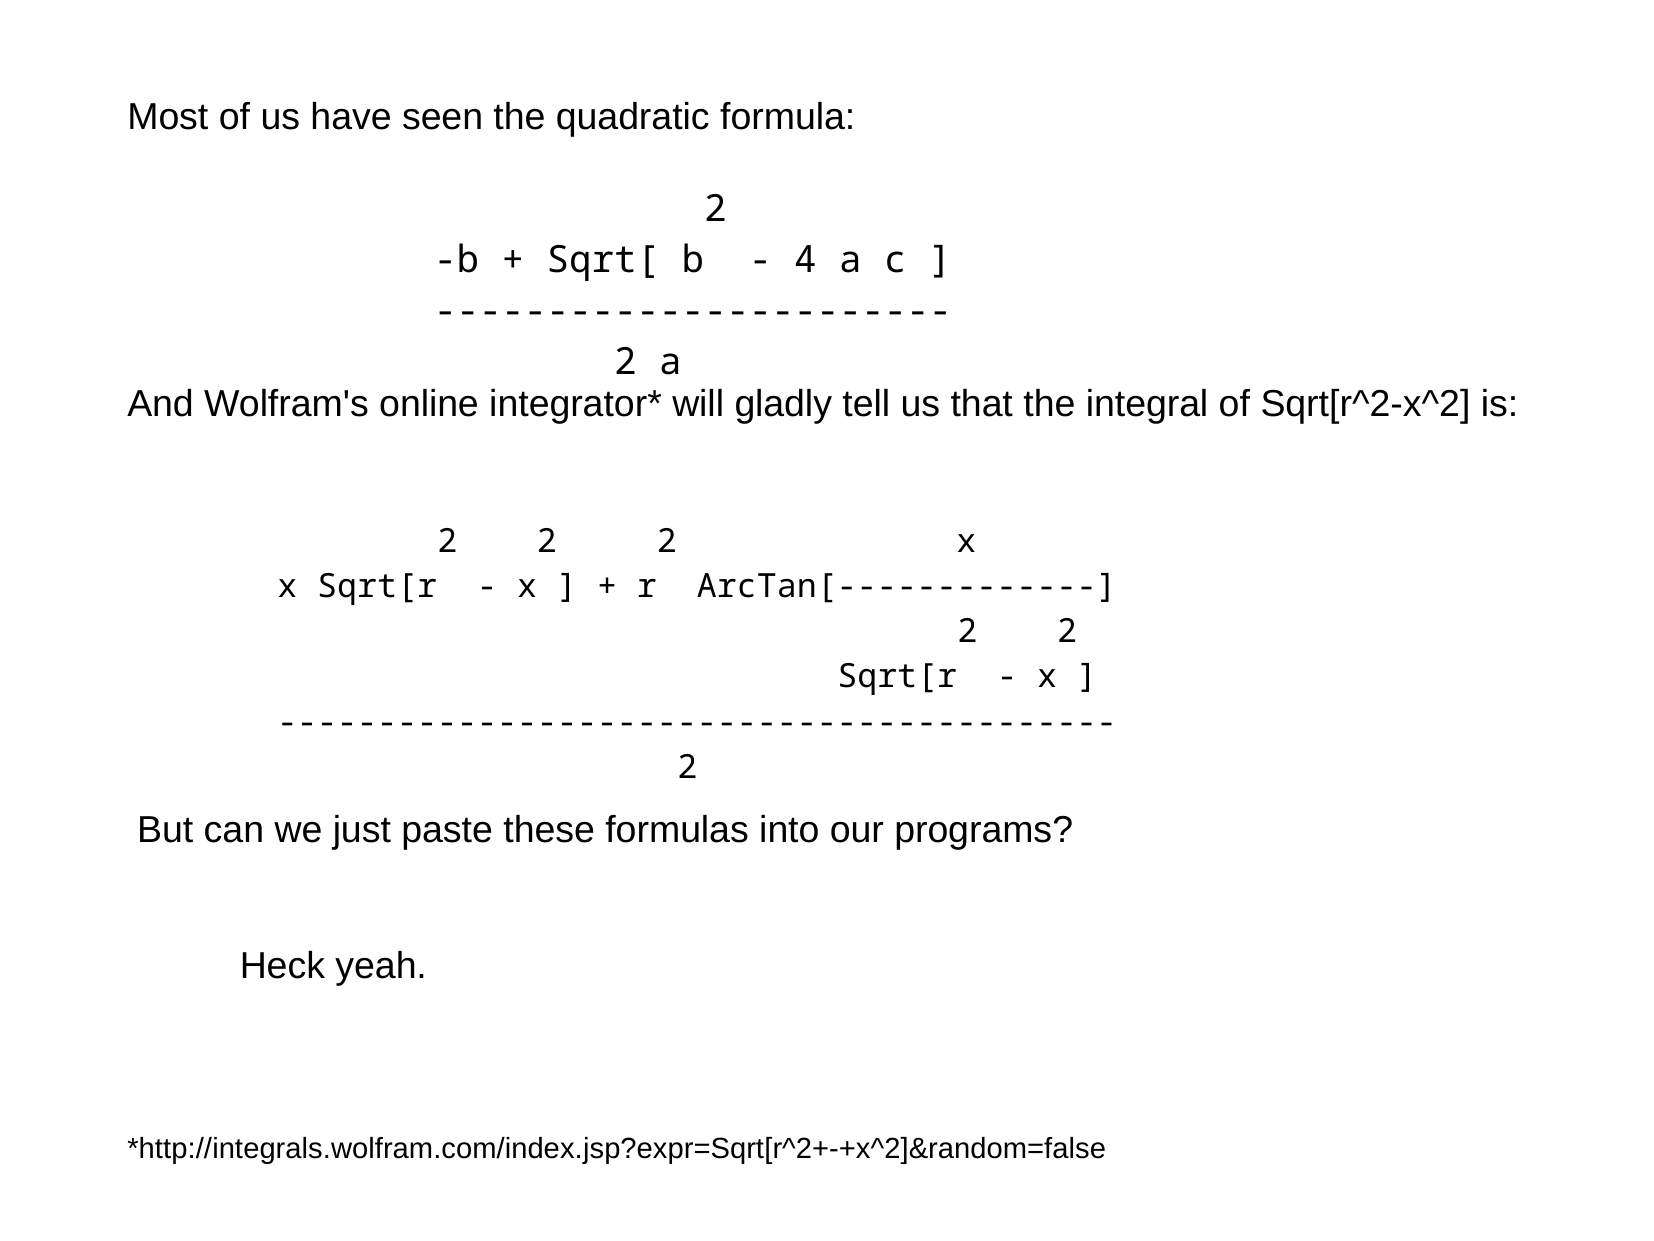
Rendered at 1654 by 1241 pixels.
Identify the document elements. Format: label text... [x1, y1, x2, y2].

text_box 2 -b + Sqrt[ b - 4 a c ] ----------------------- 2 a [216, 174, 976, 375]
text_box But can we just paste these formulas into our programs? [122, 801, 1090, 859]
text_box Heck yeah. [225, 937, 443, 995]
text_box 2 2 2 x x Sqrt[r - x ] + r ArcTan[-------------] 2 2 Sqrt[r - x ] ------------------------------------------ 2 [262, 463, 812, 791]
text_box *http://integrals.wolfram.com/index.jsp?expr=Sqrt[r^2+-+x^2]&random=false [112, 1125, 1119, 1173]
text_box Most of us have seen the quadratic formula: [112, 88, 893, 146]
text_box And Wolfram's online integrator* will gladly tell us that the integral of Sqrt[r^2-x^2] is: [112, 375, 1537, 432]
